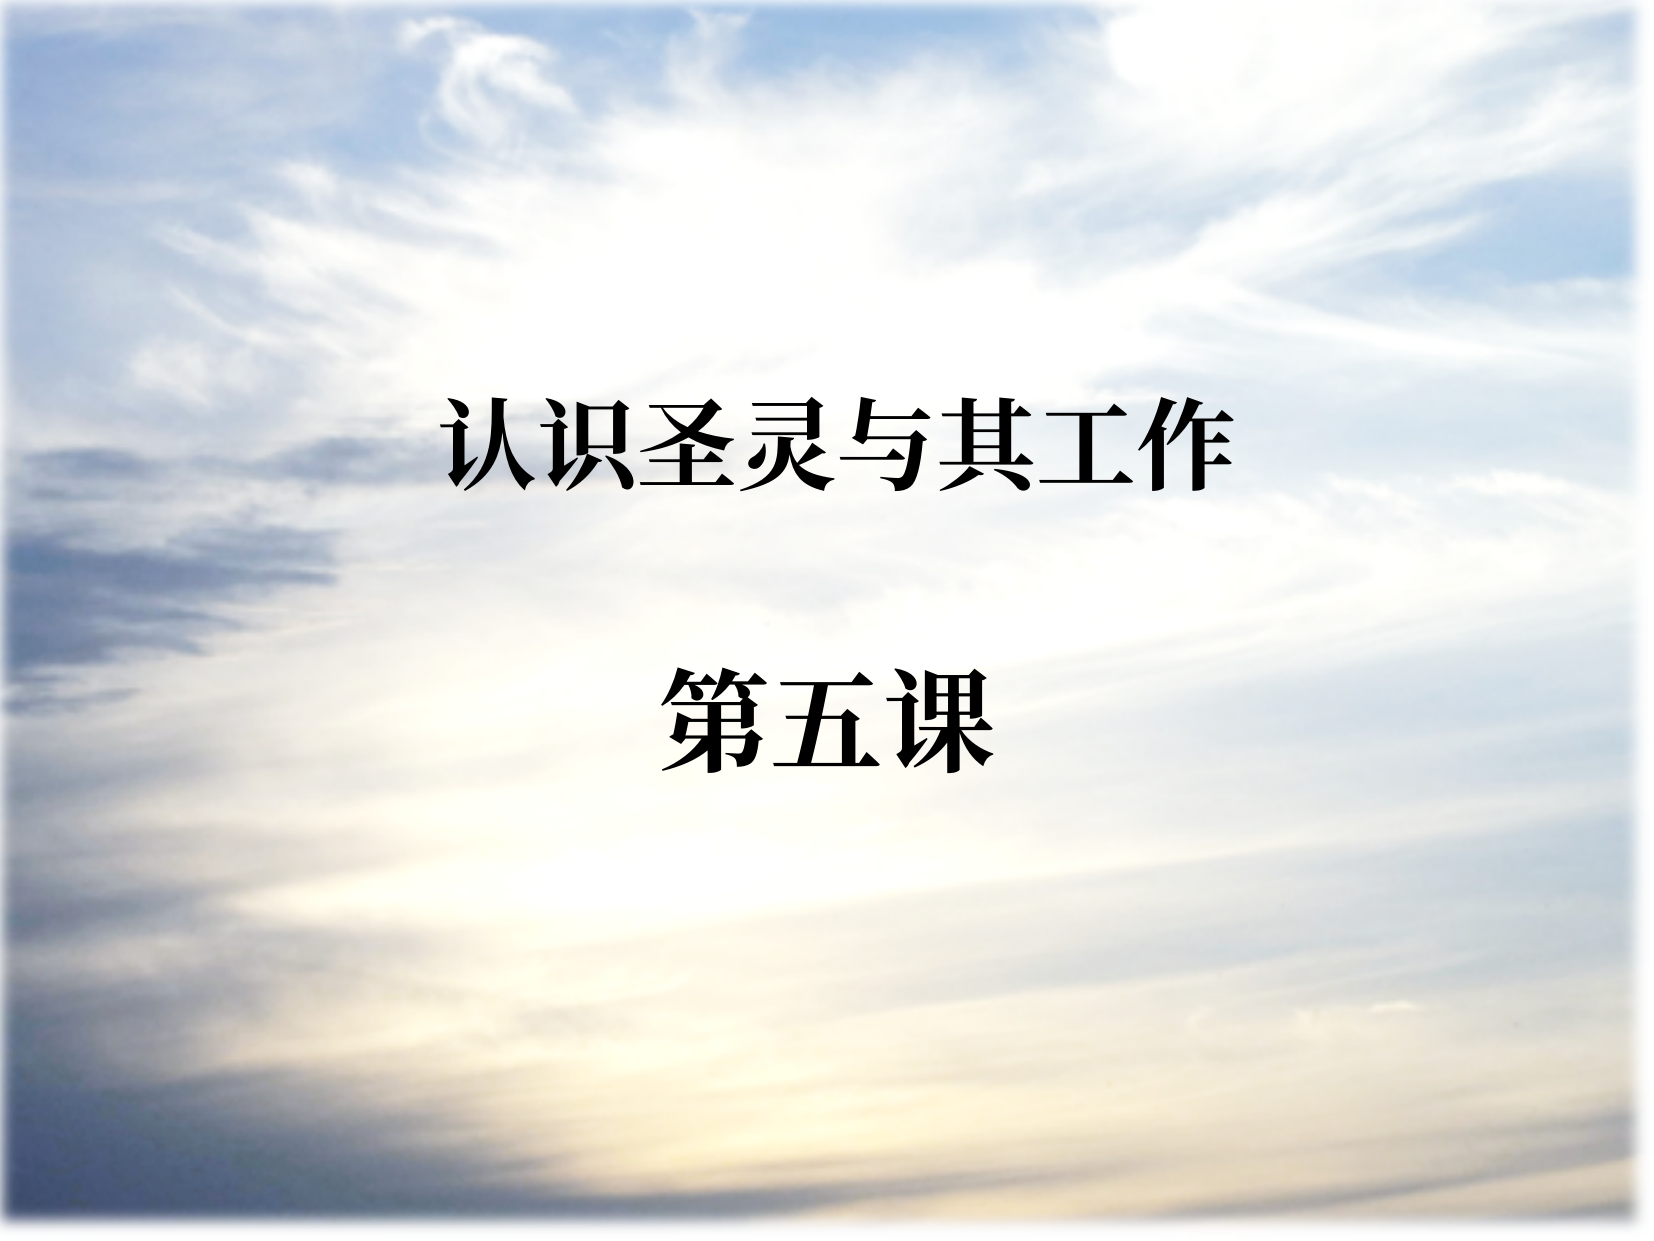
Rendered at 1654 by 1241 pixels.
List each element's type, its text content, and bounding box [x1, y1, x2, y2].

title 认识圣灵与其工作 [206, 202, 1468, 503]
picture [0, 0, 1654, 1239]
subtitle 第五课 [206, 651, 1447, 951]
